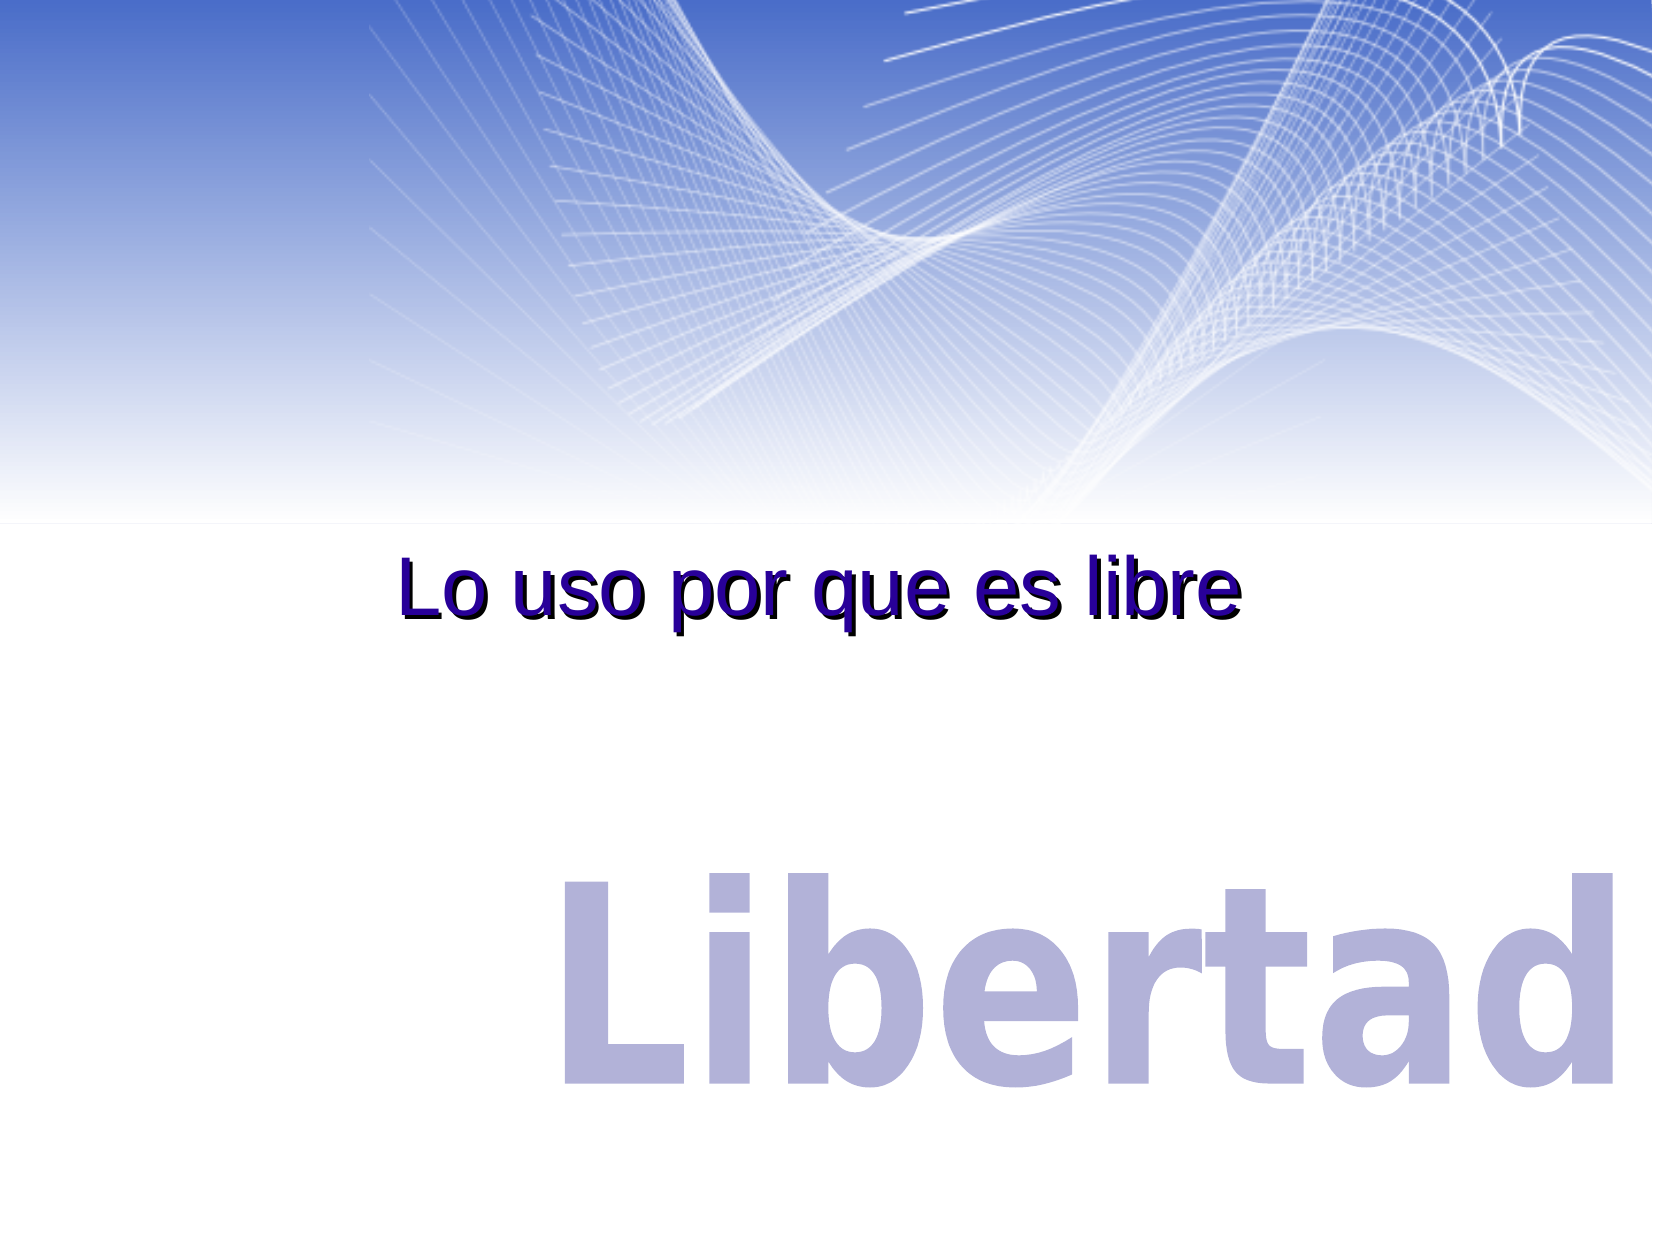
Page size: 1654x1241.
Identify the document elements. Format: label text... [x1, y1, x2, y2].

text_box [709, 932, 750, 1084]
text_box [1477, 873, 1613, 1088]
text_box [788, 873, 924, 1088]
text_box [709, 873, 750, 913]
text_box [564, 881, 684, 1084]
picture [369, 0, 1654, 1126]
text_box [1205, 889, 1308, 1084]
title Lo uso por que es libre [75, 487, 1563, 686]
text_box [1322, 928, 1450, 1088]
text_box [1108, 928, 1202, 1084]
text_box [943, 928, 1079, 1088]
